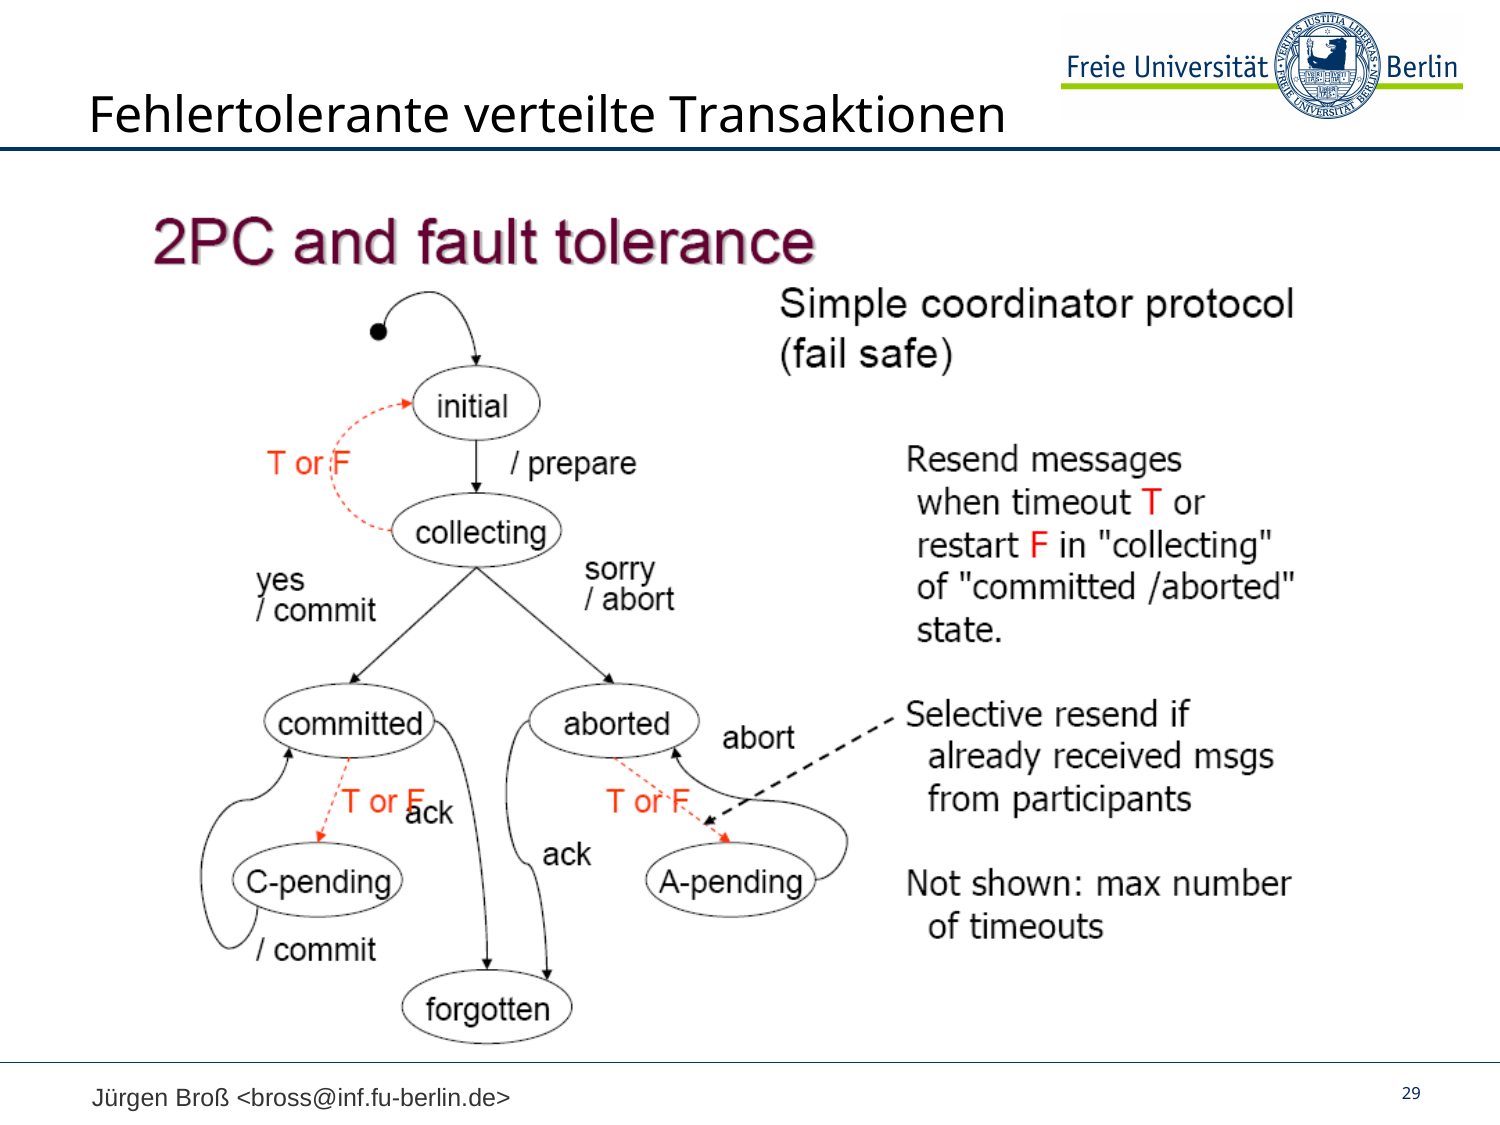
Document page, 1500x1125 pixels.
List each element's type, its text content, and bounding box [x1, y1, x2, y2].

picture [147, 207, 1306, 1047]
title Fehlertolerante verteilte Transaktionen [88, 87, 1275, 143]
picture [1061, 12, 1463, 119]
